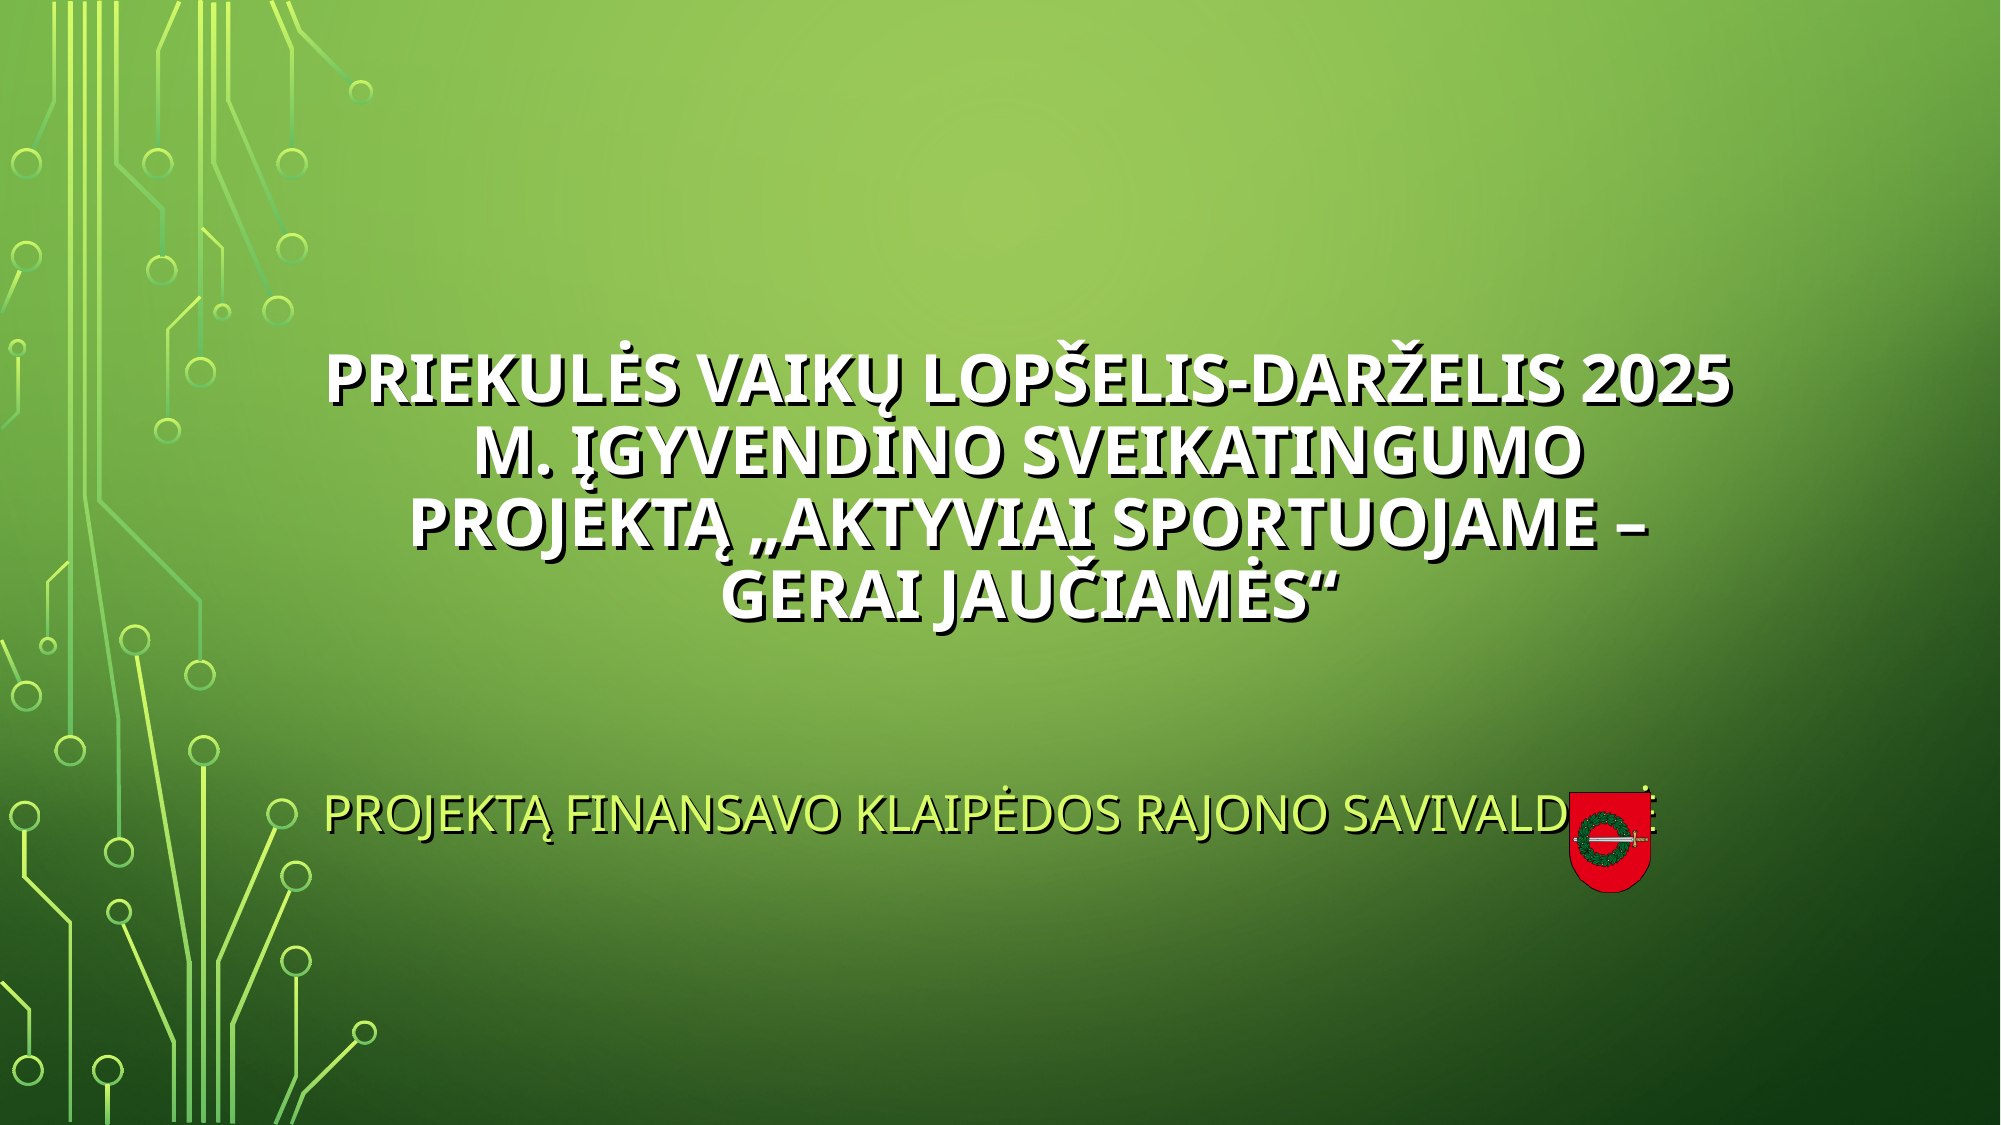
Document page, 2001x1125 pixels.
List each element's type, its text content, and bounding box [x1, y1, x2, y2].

picture [1569, 792, 1651, 893]
subtitle PROJEKTĄ FINANSAVO KLAIPĖDOS RAJONO SAVIVALDYBĖ [307, 762, 1750, 863]
title PRIEKULĖS VAIKŲ LOPŠELIS-DARŽELIS 2025 M. ĮGYVENDINO SVEIKATINGUMO PROJEKTĄ „Aktyviai sportuojame – gerai jaučiamės“ [307, 184, 1750, 641]
